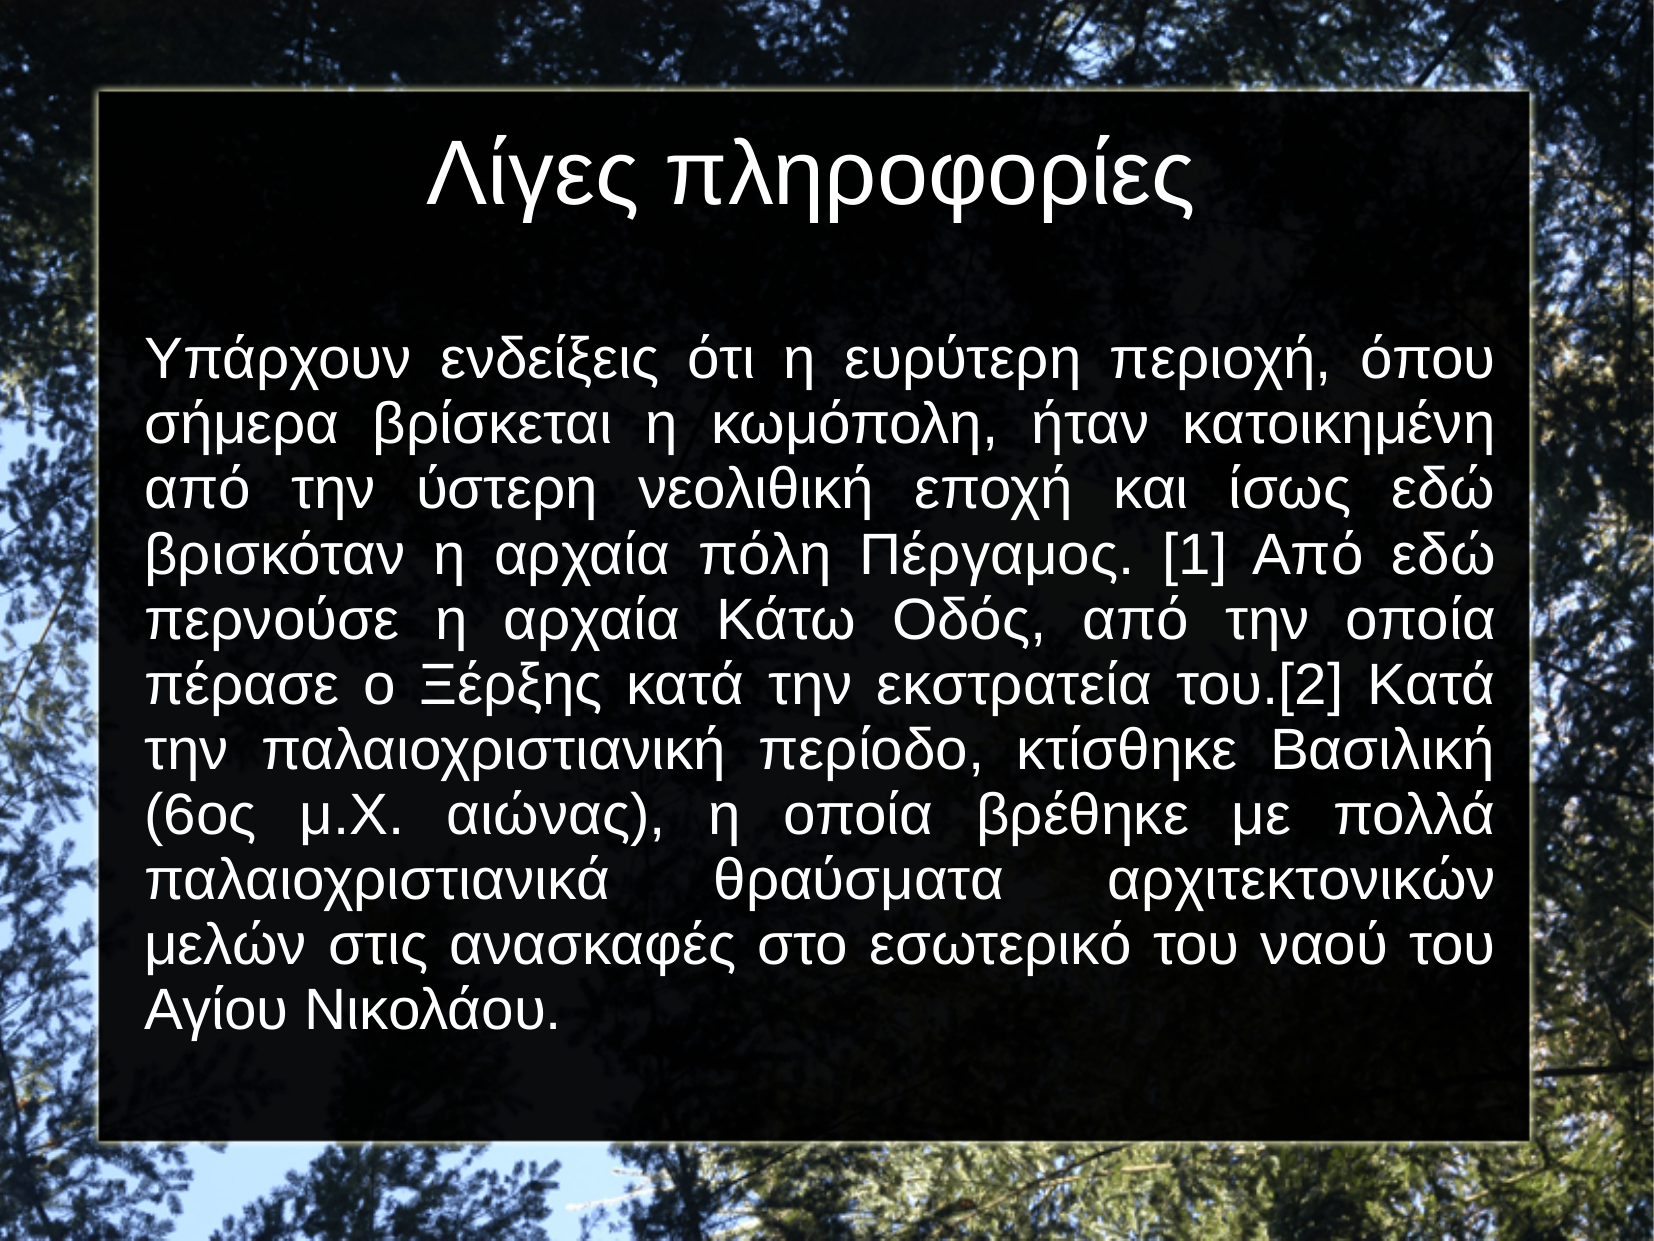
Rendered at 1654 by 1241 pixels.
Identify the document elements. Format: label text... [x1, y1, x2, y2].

picture [0, 0, 1654, 1241]
text_box Υπάρχουν ενδείξεις ότι η ευρύτερη περιοχή, όπου σήμερα βρίσκεται η κωμόπολη, ήταν κατοικημένη από την ύστερη νεολιθική εποχή και ίσως εδώ βρισκόταν η αρχαία πόλη Πέργαμος. [1] Από εδώ περνούσε η αρχαία Κάτω Οδός, από την οποία πέρασε ο Ξέρξης κατά την εκστρατεία του.[2] Κατά την παλαιοχριστιανική περίοδο, κτίσθηκε Βασιλική (6ος μ.Χ. αιώνας), η οποία βρέθηκε με πολλά παλαιοχριστιανικά θραύσματα αρχιτεκτονικών μελών στις ανασκαφές στο εσωτερικό του ναού του Αγίου Νικολάου. [129, 318, 1512, 1047]
title Λίγες πληροφορίες [88, 88, 1536, 257]
